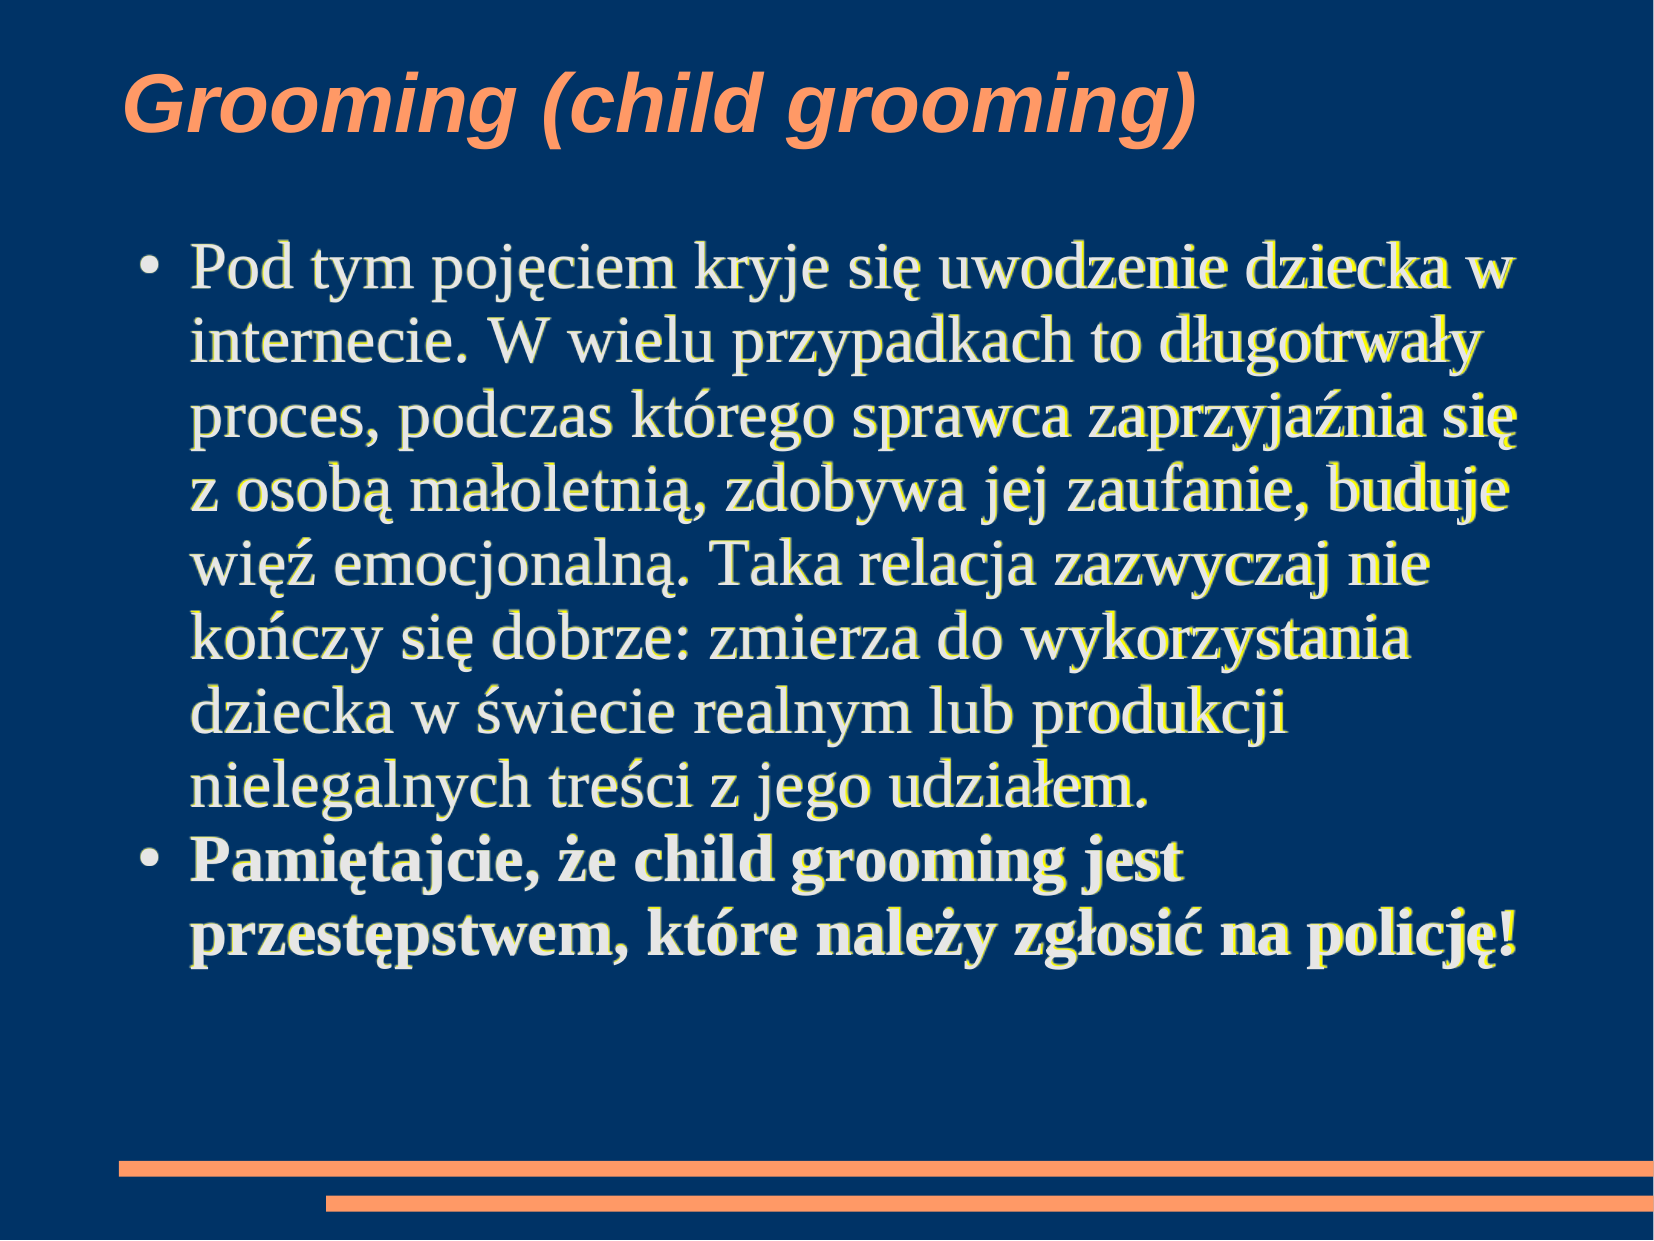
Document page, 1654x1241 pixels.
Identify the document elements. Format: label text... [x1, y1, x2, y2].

title Grooming (child grooming) [121, 46, 1534, 229]
list Pod tym pojęciem kryje się uwodzenie dziecka w internecie. W wielu przypadkach to długotrwały proces, podczas którego sprawca zaprzyjaźnia się z osobą małoletnią, zdobywa jej zaufanie, buduje więź emocjonalną. Taka relacja zazwyczaj nie kończy się dobrze: zmierza do wykorzystania dziecka w świecie realnym lub produkcji nielegalnych treści z jego udziałem. Pamiętajcie, że child grooming jest przestępstwem, które należy zgłosić na policję! [119, 229, 1560, 1040]
